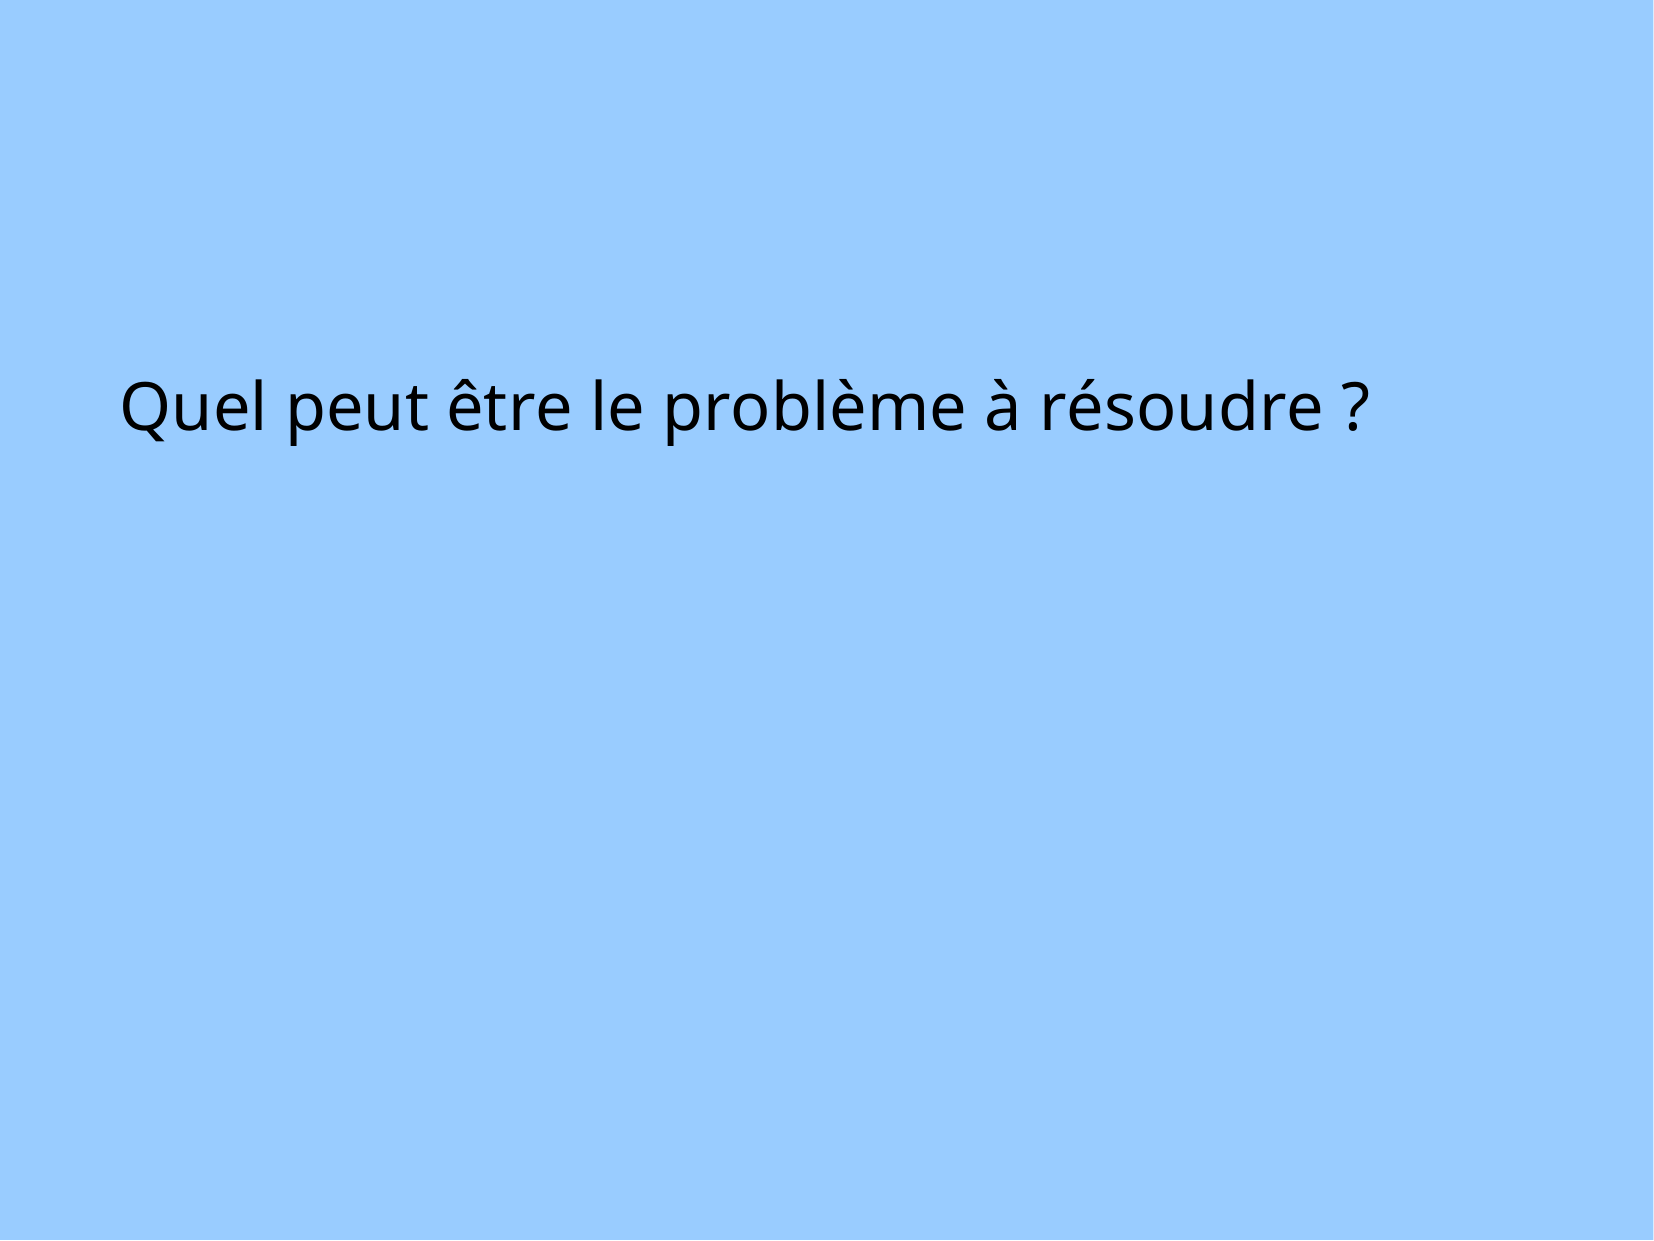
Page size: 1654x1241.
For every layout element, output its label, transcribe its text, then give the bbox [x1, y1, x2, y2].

text_box Quel peut être le problème à résoudre ? [105, 351, 1477, 532]
